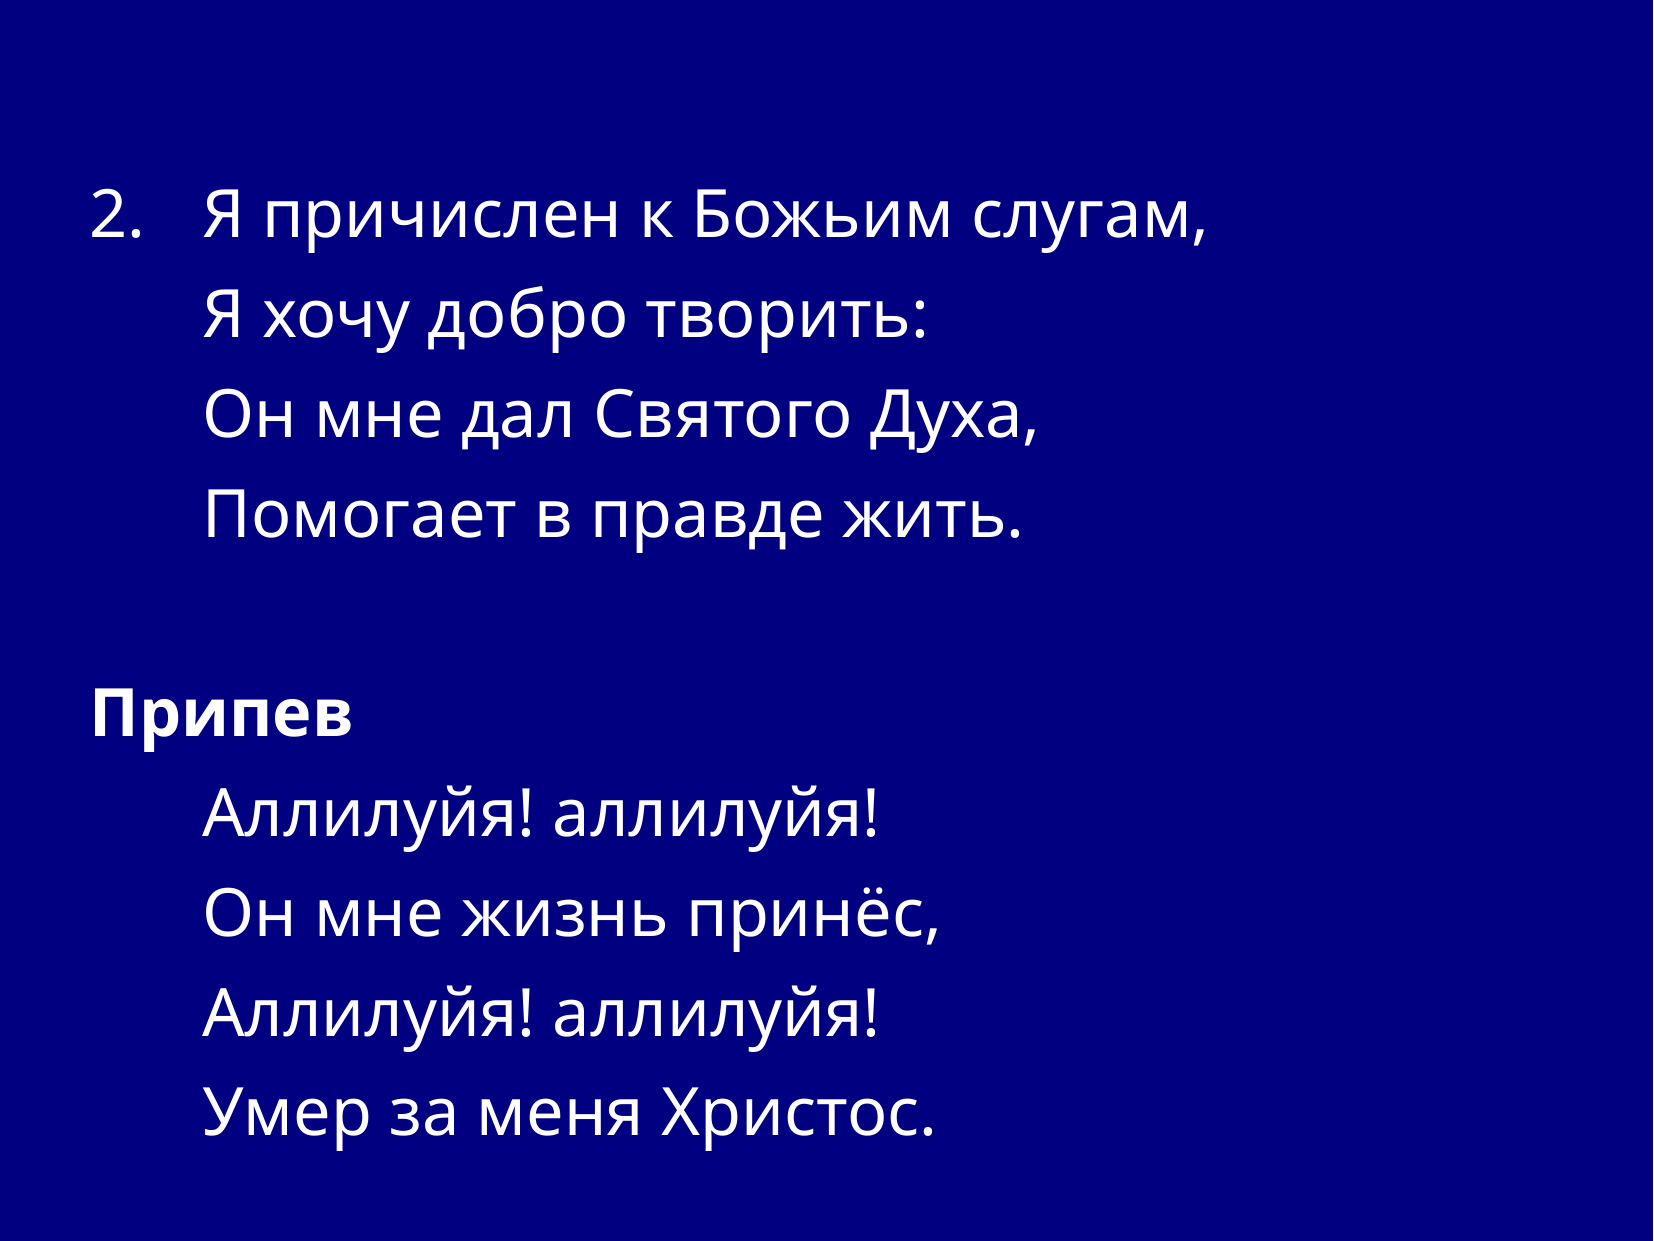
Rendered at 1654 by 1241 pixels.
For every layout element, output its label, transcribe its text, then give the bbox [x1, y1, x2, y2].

text_box 2. Я причислен к Божьим слугам, Я хочу добро творить: Он мне дал Святого Духа, Помогает в правде жить. Припев Аллилуйя! аллилуйя! Он мне жизнь принёс, Аллилуйя! аллилуйя! Умер за меня Христос. [75, 150, 1576, 1163]
